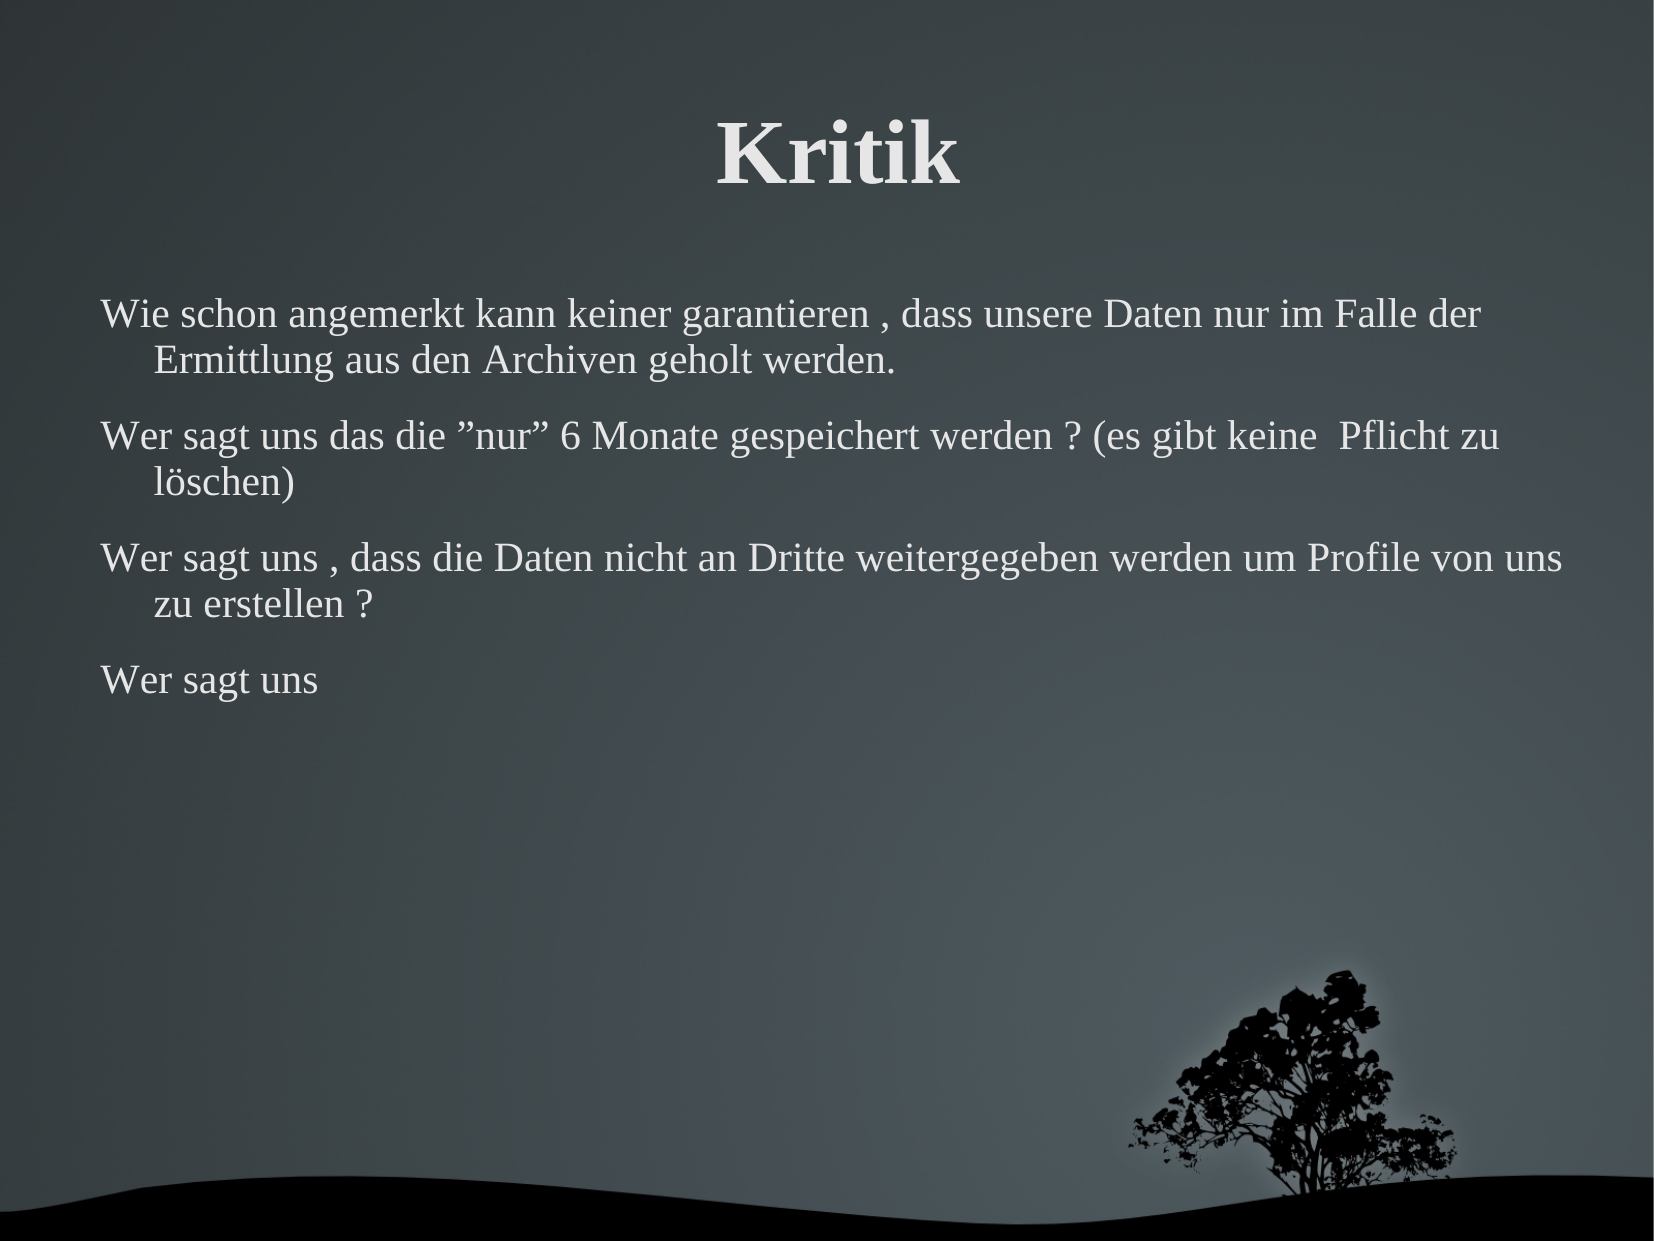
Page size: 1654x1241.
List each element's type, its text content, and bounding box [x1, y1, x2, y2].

picture [0, 0, 1654, 1241]
title Kritik [82, 56, 1571, 250]
list Wie schon angemerkt kann keiner garantieren , dass unsere Daten nur im Falle der Ermittlung aus den Archiven geholt werden. Wer sagt uns das die ”nur” 6 Monate gespeichert werden ? (es gibt keine Pflicht zu löschen) Wer sagt uns , dass die Daten nicht an Dritte weitergegeben werden um Profile von uns zu erstellen ? Wer sagt uns [82, 290, 1571, 1094]
